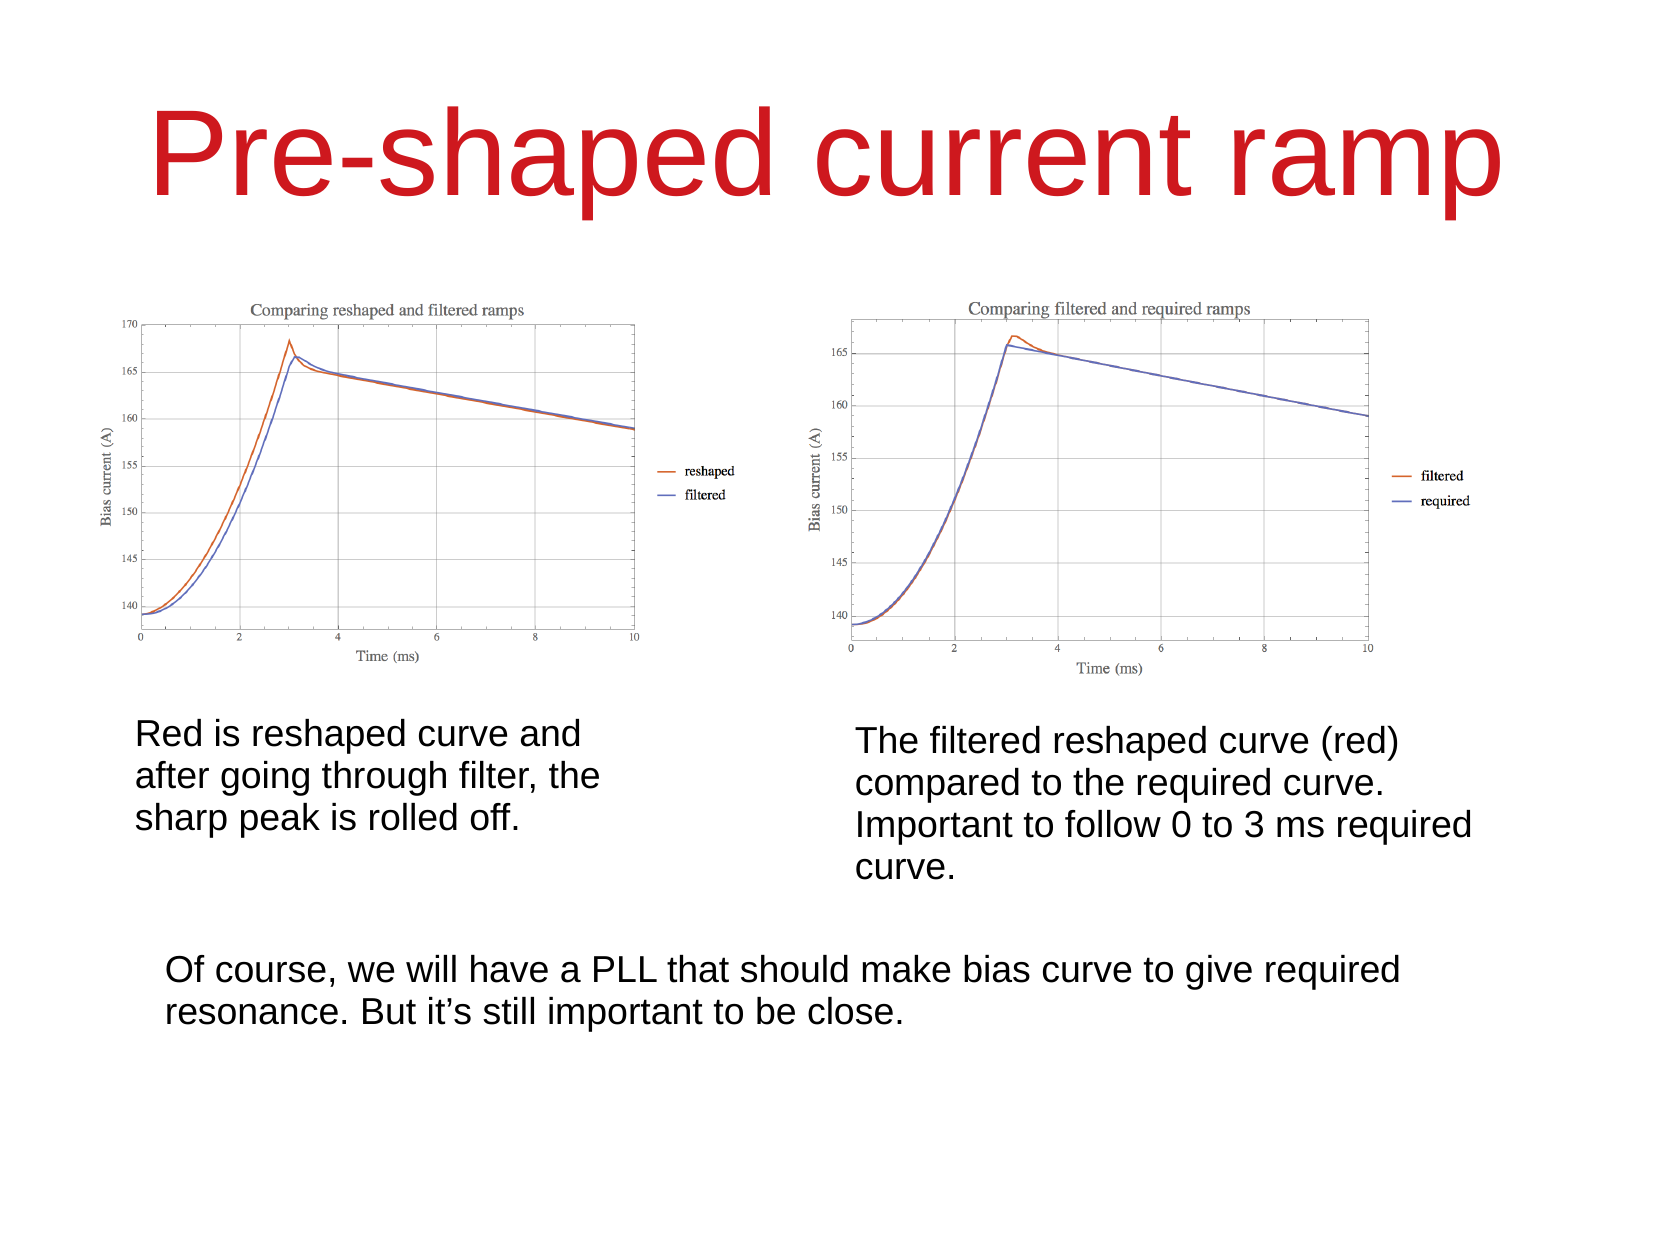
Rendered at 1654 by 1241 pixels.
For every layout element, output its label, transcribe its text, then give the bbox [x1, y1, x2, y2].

picture [801, 296, 1508, 685]
text_box Red is reshaped curve and after going through filter, the sharp peak is rolled off. [120, 705, 664, 846]
picture [93, 296, 769, 685]
title Pre-shaped current ramp [82, 49, 1571, 257]
text_box Of course, we will have a PLL that should make bias curve to give required resonance. But it’s still important to be close. [150, 941, 1523, 1041]
text_box The filtered reshaped curve (red) compared to the required curve. Important to follow 0 to 3 ms required curve. [840, 712, 1497, 896]
